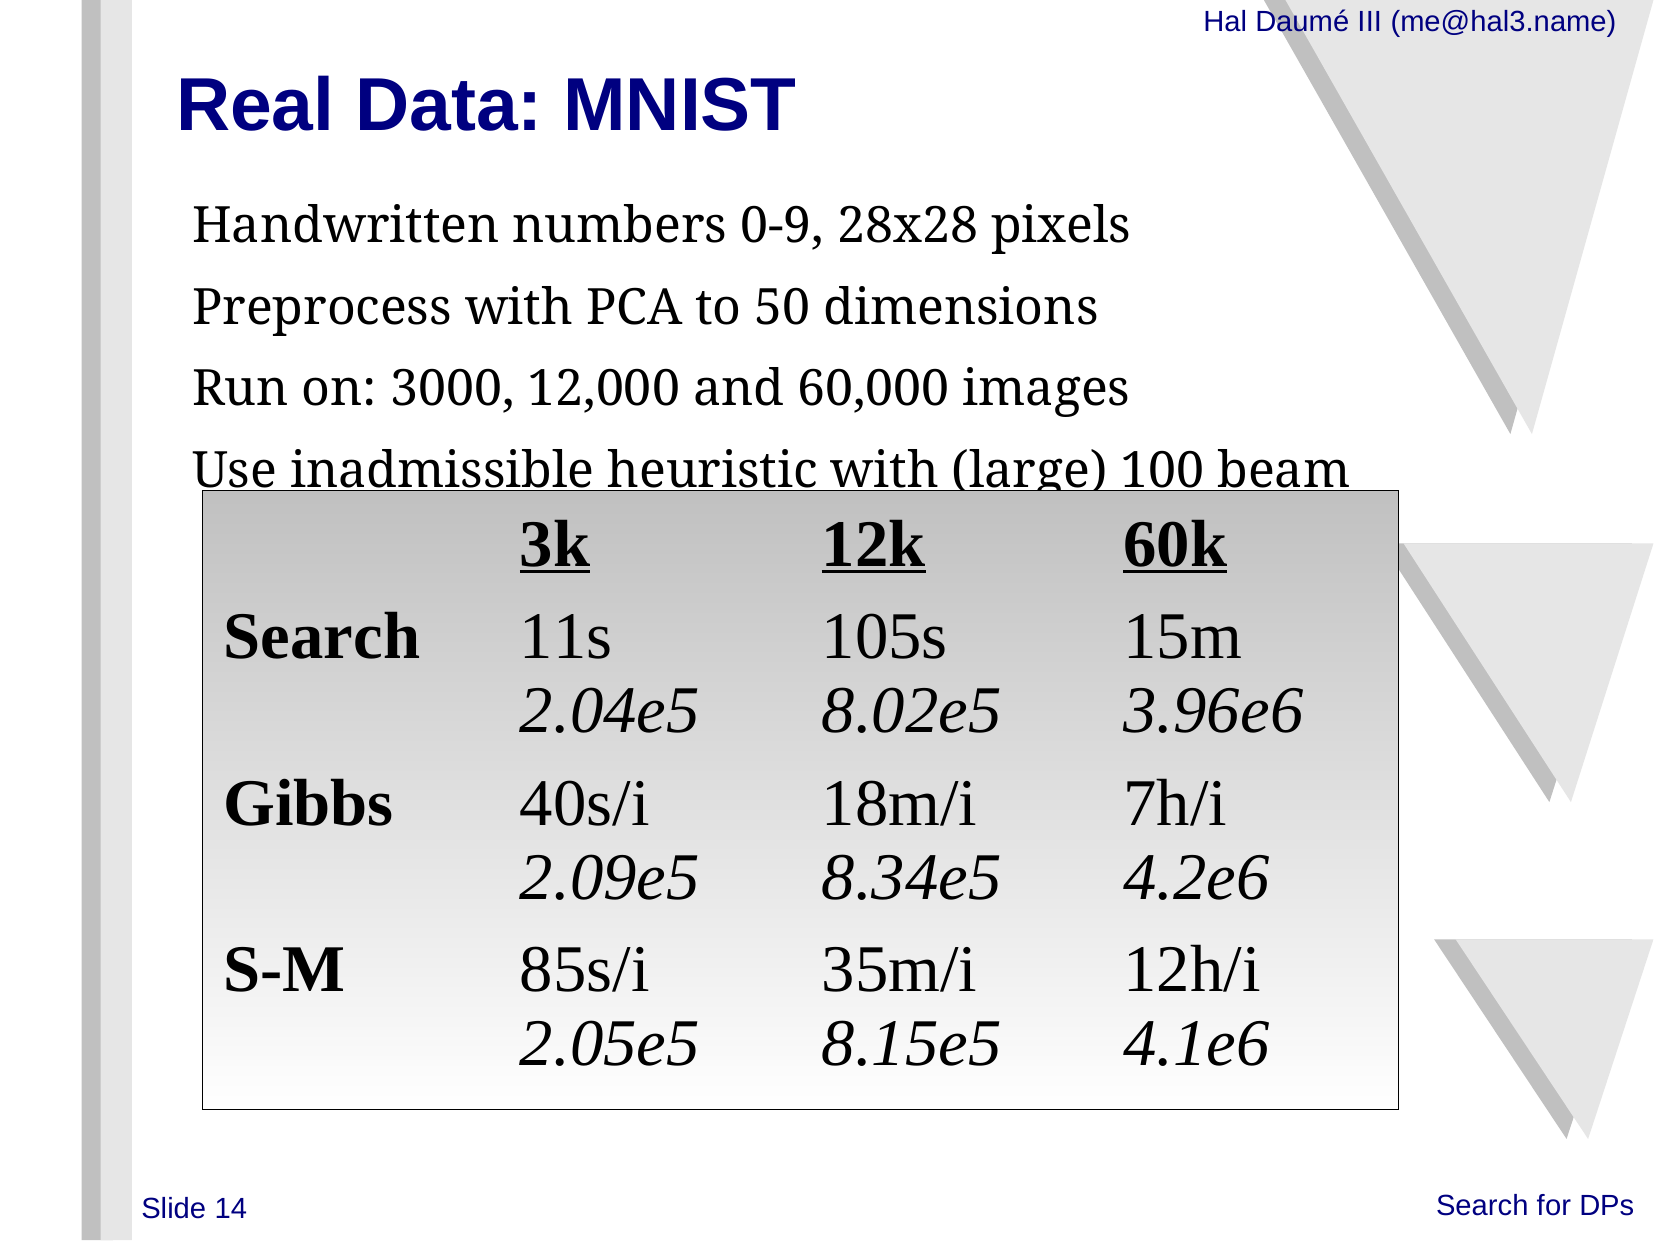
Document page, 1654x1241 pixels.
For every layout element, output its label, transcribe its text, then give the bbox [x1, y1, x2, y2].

list Handwritten numbers 0-9, 28x28 pixels Preprocess with PCA to 50 dimensions Run on: 3000, 12,000 and 60,000 images Use inadmissible heuristic with (large) 100 beam [180, 188, 1512, 1127]
title Real Data: MNIST [176, 44, 1509, 166]
text_box [202, 490, 1399, 1110]
text_box 3k 12k 60k Search 11s 105s 15m 2.04e5 8.02e5 3.96e6 Gibbs 40s/i 18m/i 7h/i 2.09e5 8.34e5 4.2e6 S-M 85s/i 35m/i 12h/i 2.05e5 8.15e5 4.1e6 [223, 506, 1493, 1081]
